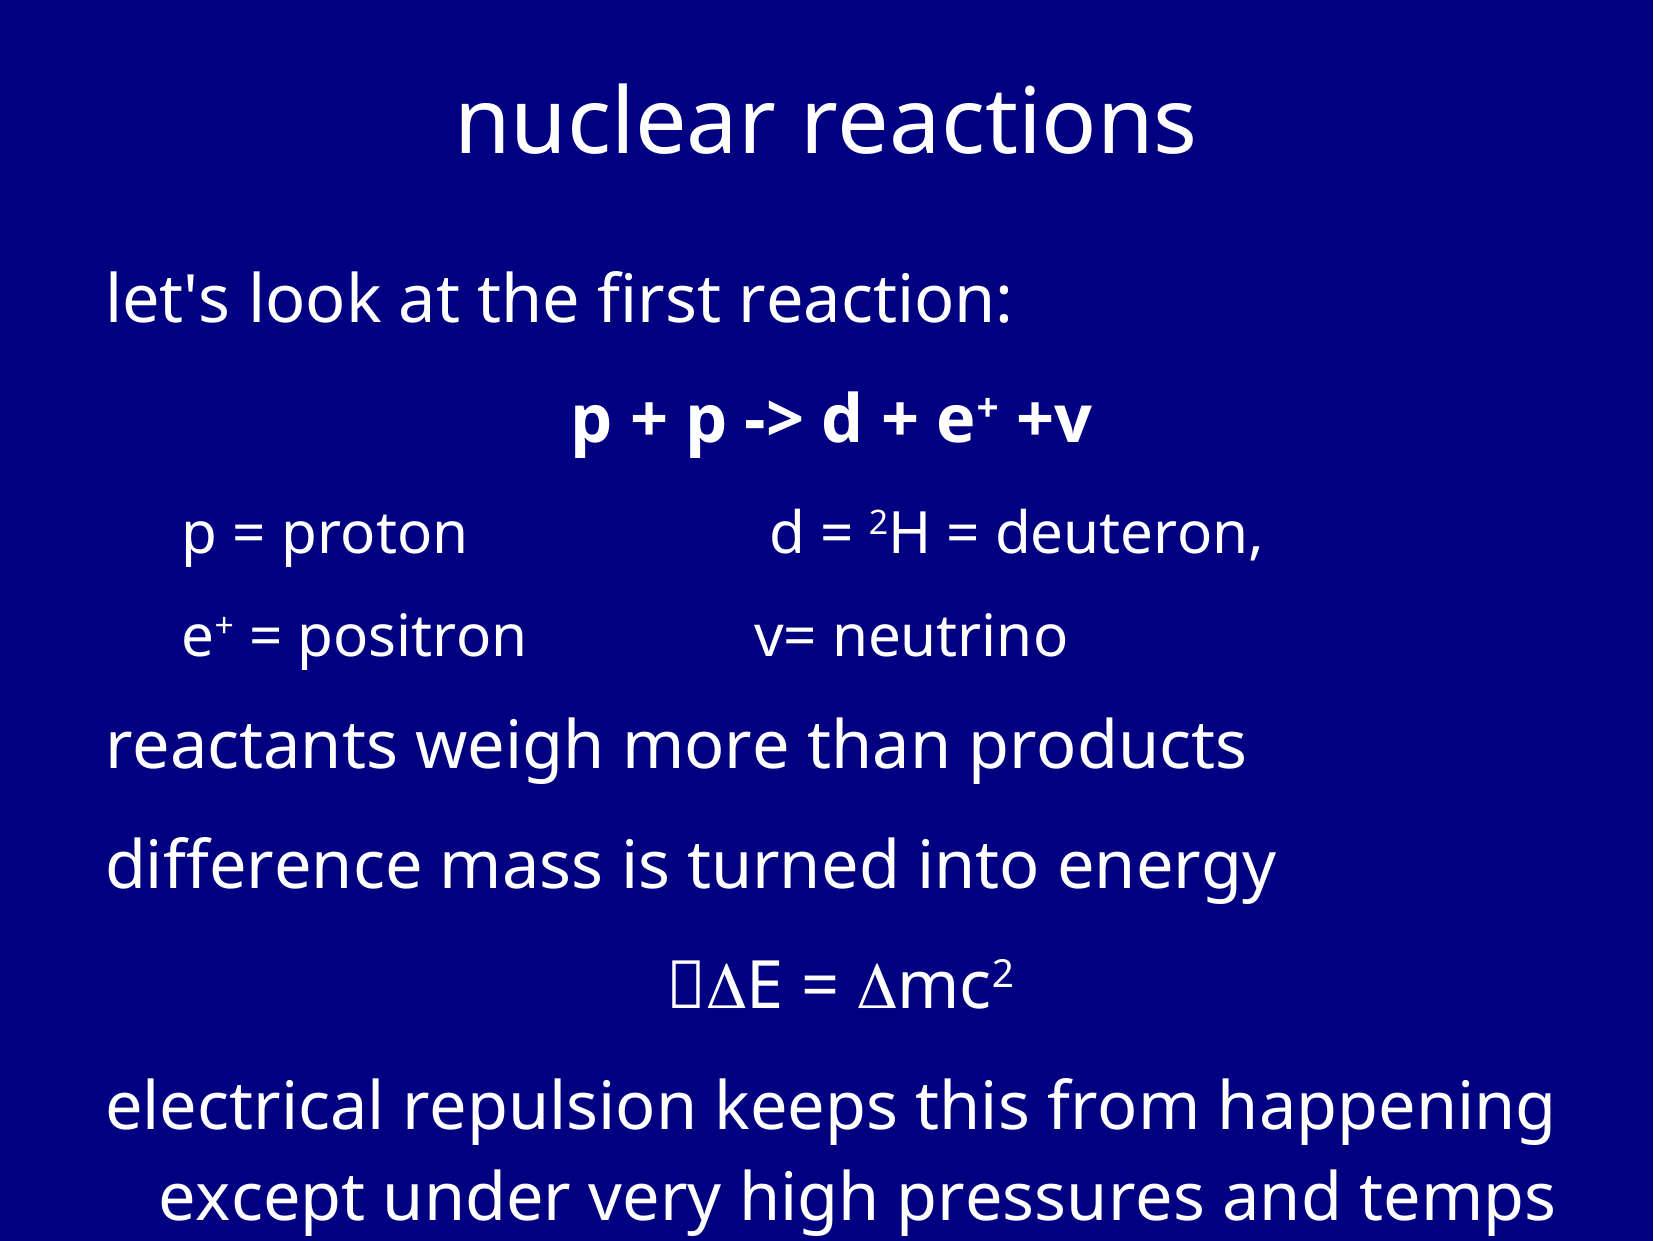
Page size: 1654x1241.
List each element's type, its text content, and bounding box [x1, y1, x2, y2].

title nuclear reactions [82, 49, 1571, 188]
list let's look at the first reaction: p + p -> d + e+ +v p = proton d = 2H = deuteron, e+ = positron v= neutrino reactants weigh more than products difference mass is turned into energy DE = Dmc2 electrical repulsion keeps this from happening except under very high pressures and temps [87, 250, 1576, 1160]
